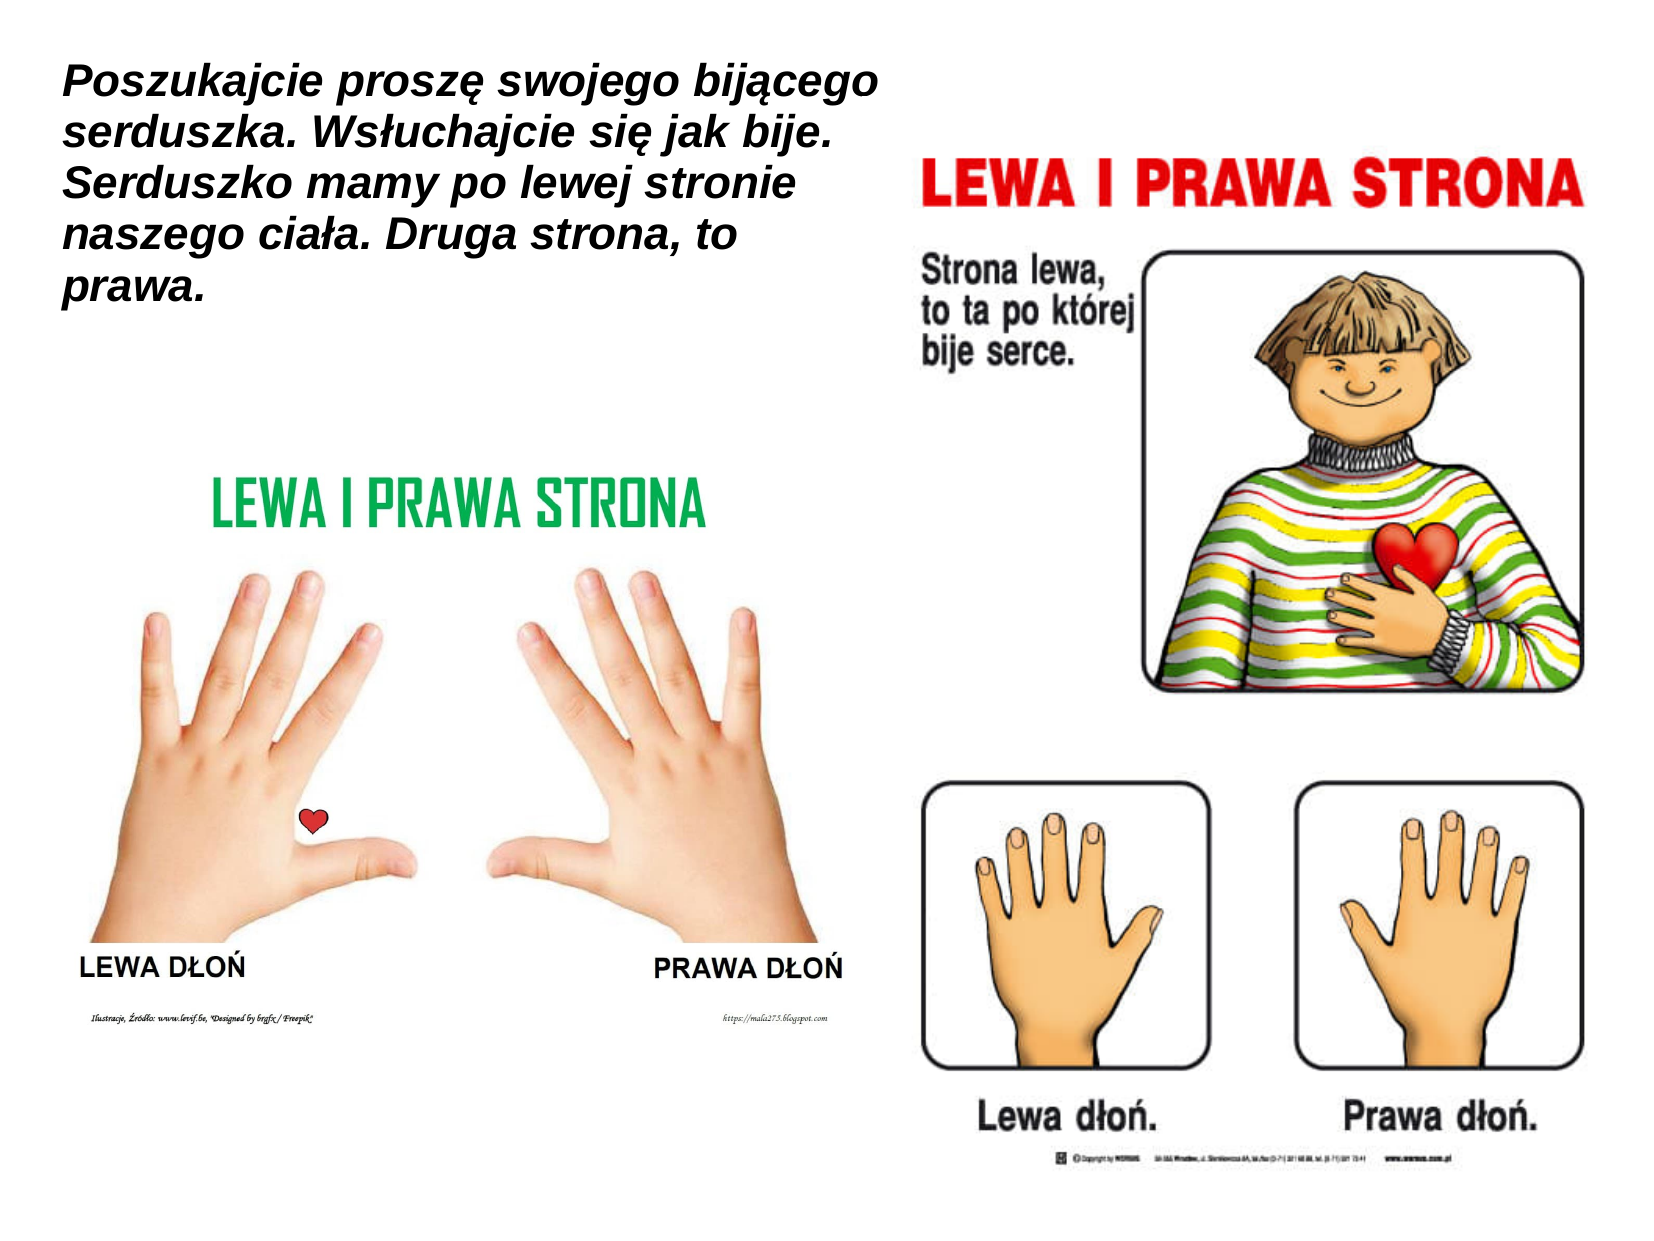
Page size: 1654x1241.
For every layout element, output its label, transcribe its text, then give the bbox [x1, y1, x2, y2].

text_box Poszukajcie proszę swojego bijącego serduszka. Wsłuchajcie się jak bije. Serduszko mamy po lewej stronie naszego ciała. Druga strona, to prawa. [47, 47, 910, 321]
picture [41, 96, 1644, 1193]
